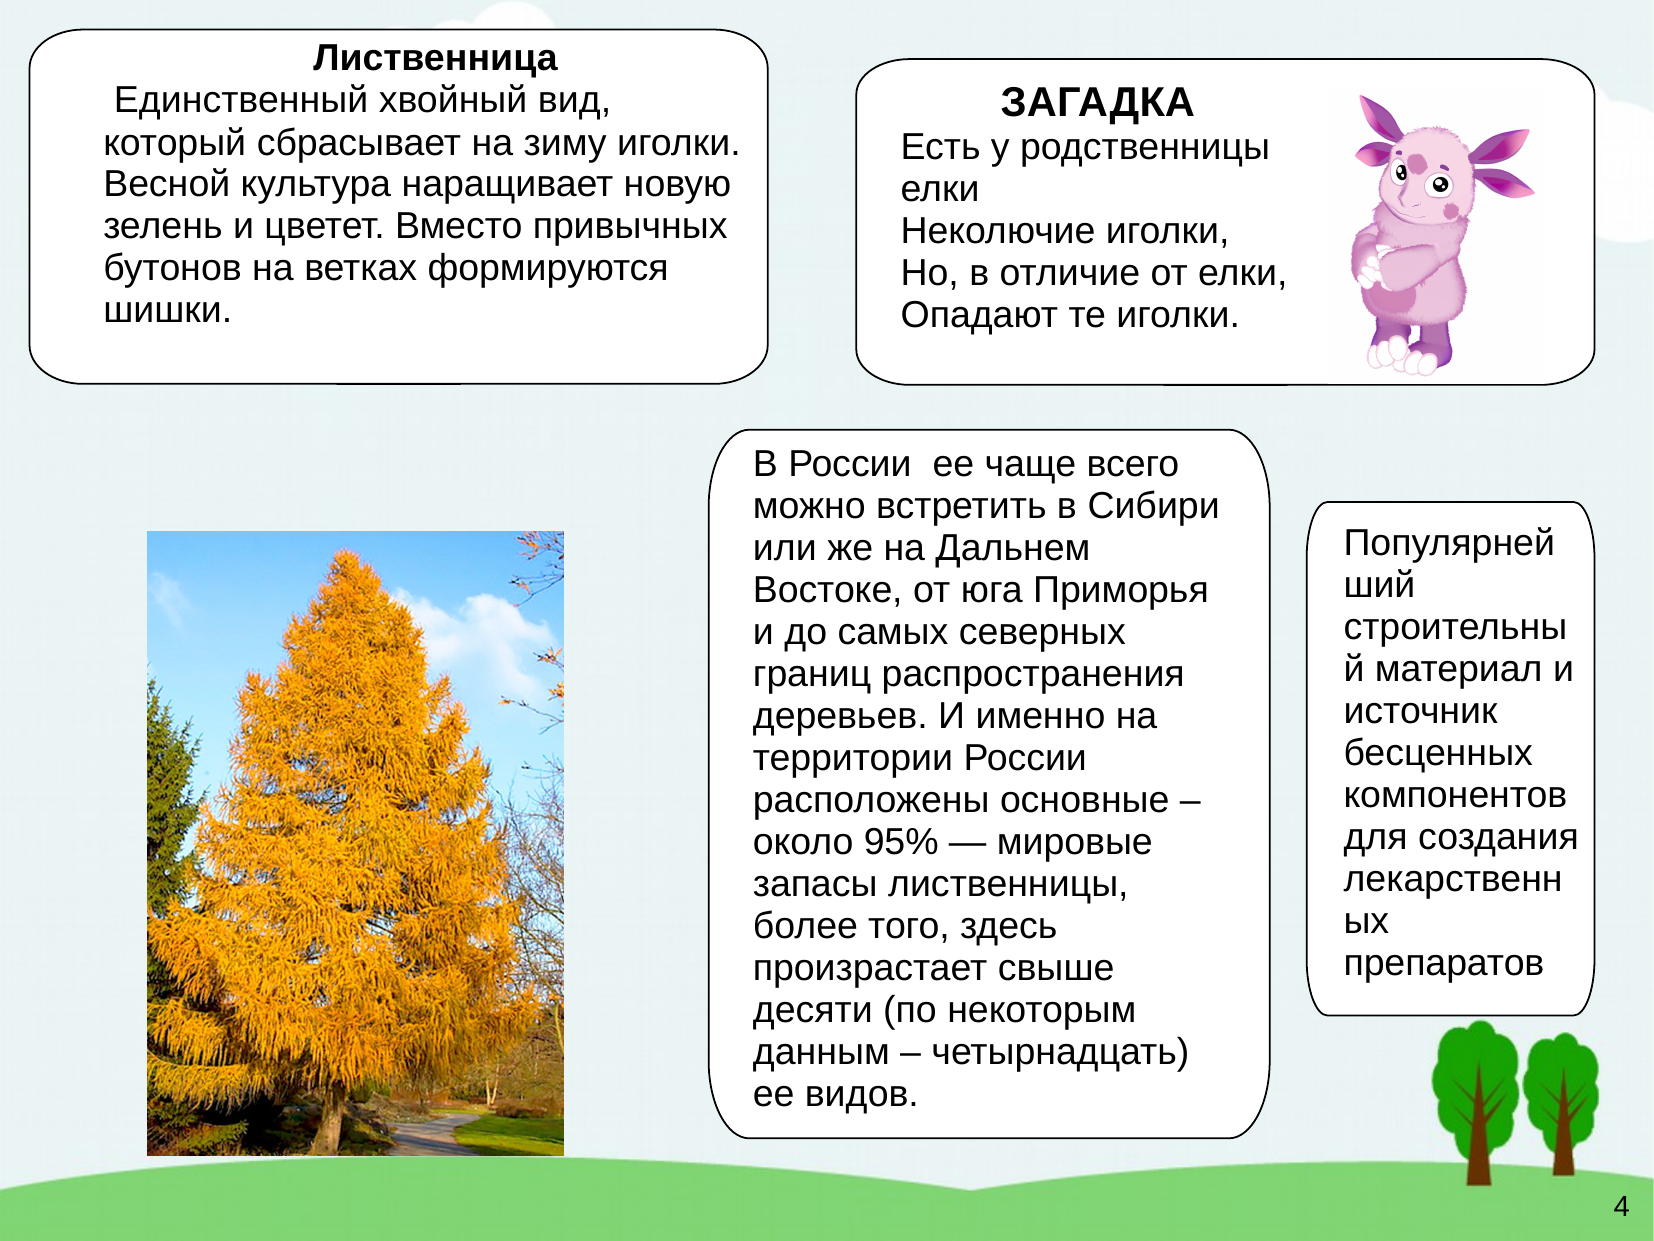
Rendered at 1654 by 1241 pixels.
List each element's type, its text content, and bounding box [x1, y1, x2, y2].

text_box Популярнейший строительный материал и источник бесценных компонентов для создания лекарственных препаратов [1328, 472, 1595, 992]
text_box [708, 429, 1270, 1139]
picture [0, 0, 1654, 1241]
text_box [29, 29, 735, 384]
text_box В России ее чаще всего можно встретить в Сибири или же на Дальнем Востоке, от юга Приморья и до самых северных границ распространения деревьев. И именно на территории России расположены основные – около 95% — мировые запасы лиственницы, более того, здесь произрастает свыше десяти (по некоторым данным – четырнадцать) ее видов. [738, 435, 1241, 1123]
text_box [856, 59, 1595, 385]
text_box [1306, 501, 1591, 1016]
text_box ЗАГАДКА Есть у родственницы елки Неколючие иголки, Но, в отличие от елки, Опадают те иголки. [885, 71, 1311, 385]
text_box Лиственница Единственный хвойный вид, который сбрасывает на зиму иголки. Весной культура наращивает новую зелень и цветет. Вместо привычных бутонов на ветках формируются шишки. [88, 29, 768, 381]
